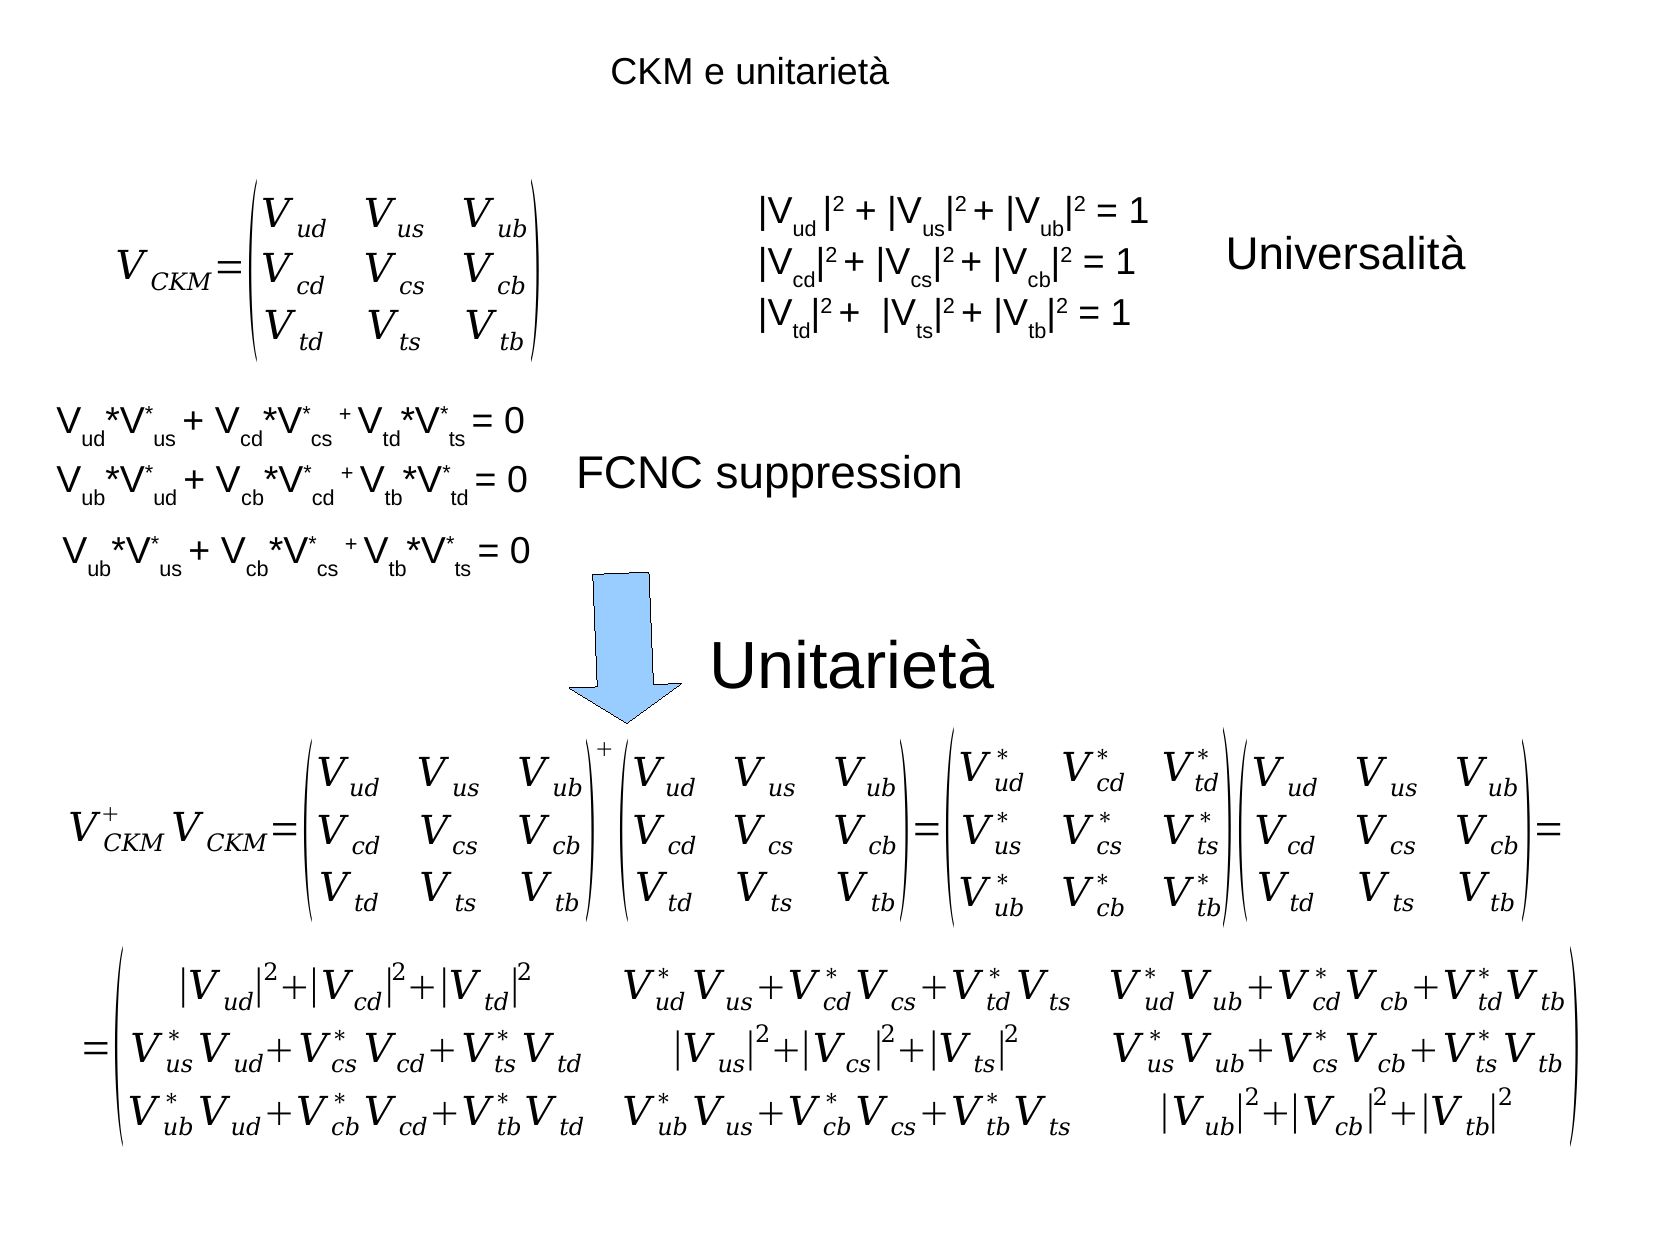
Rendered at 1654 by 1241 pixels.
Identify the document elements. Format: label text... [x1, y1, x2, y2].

text_box Vud*V*us + Vcd*V*cs + Vtd*V*ts = 0 [41, 392, 583, 451]
chart [58, 726, 1576, 932]
text_box Vub*V*ud + Vcb*V*cd + Vtb*V*td = 0 [41, 451, 563, 518]
text_box Unitarietà [694, 621, 1088, 711]
text_box Universalità [1210, 220, 1654, 287]
text_box FCNC suppression [561, 439, 1654, 506]
text_box |Vud |2 + |Vus|2 + |Vub|2 = 1 |Vcd|2 + |Vcs|2 + |Vcb|2 = 1 |Vtd|2 + |Vts|2 + |Vtb|2 = 1 [512, 182, 1298, 351]
chart [70, 944, 1590, 1151]
text_box CKM e unitarietà [595, 43, 1421, 101]
text_box [569, 572, 682, 724]
text_box Vub*V*us + Vcb*V*cs + Vtb*V*ts = 0 [47, 522, 798, 589]
chart [105, 177, 551, 365]
